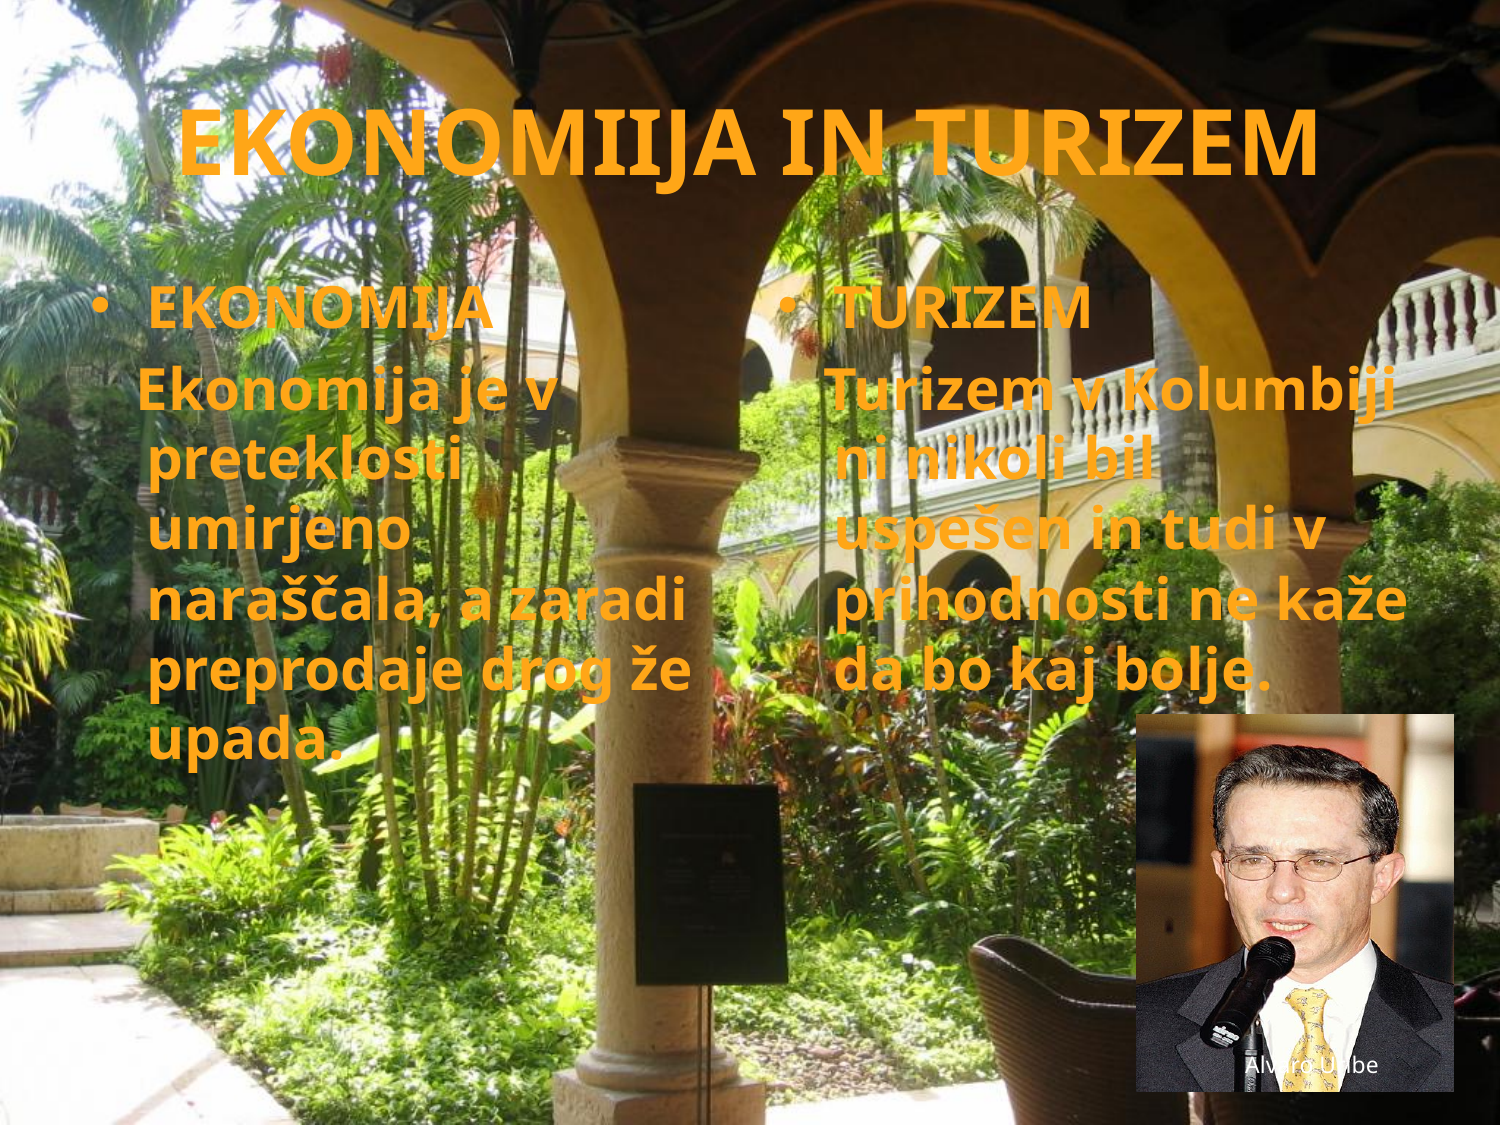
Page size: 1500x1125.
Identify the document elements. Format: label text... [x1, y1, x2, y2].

picture [0, 0, 1500, 1125]
title EKONOMIIJA IN TURIZEM [75, 45, 1425, 233]
list TURIZEM Turizem v Kolumbiji ni nikoli bil uspešen in tudi v prihodnosti ne kaže da bo kaj bolje. [762, 262, 1425, 1005]
list EKONOMIJA Ekonomija je v preteklosti umirjeno naraščala, a zaradi preprodaje drog že upada. [75, 262, 738, 1005]
text_box Alvaro Uribe [1230, 1042, 1500, 1086]
